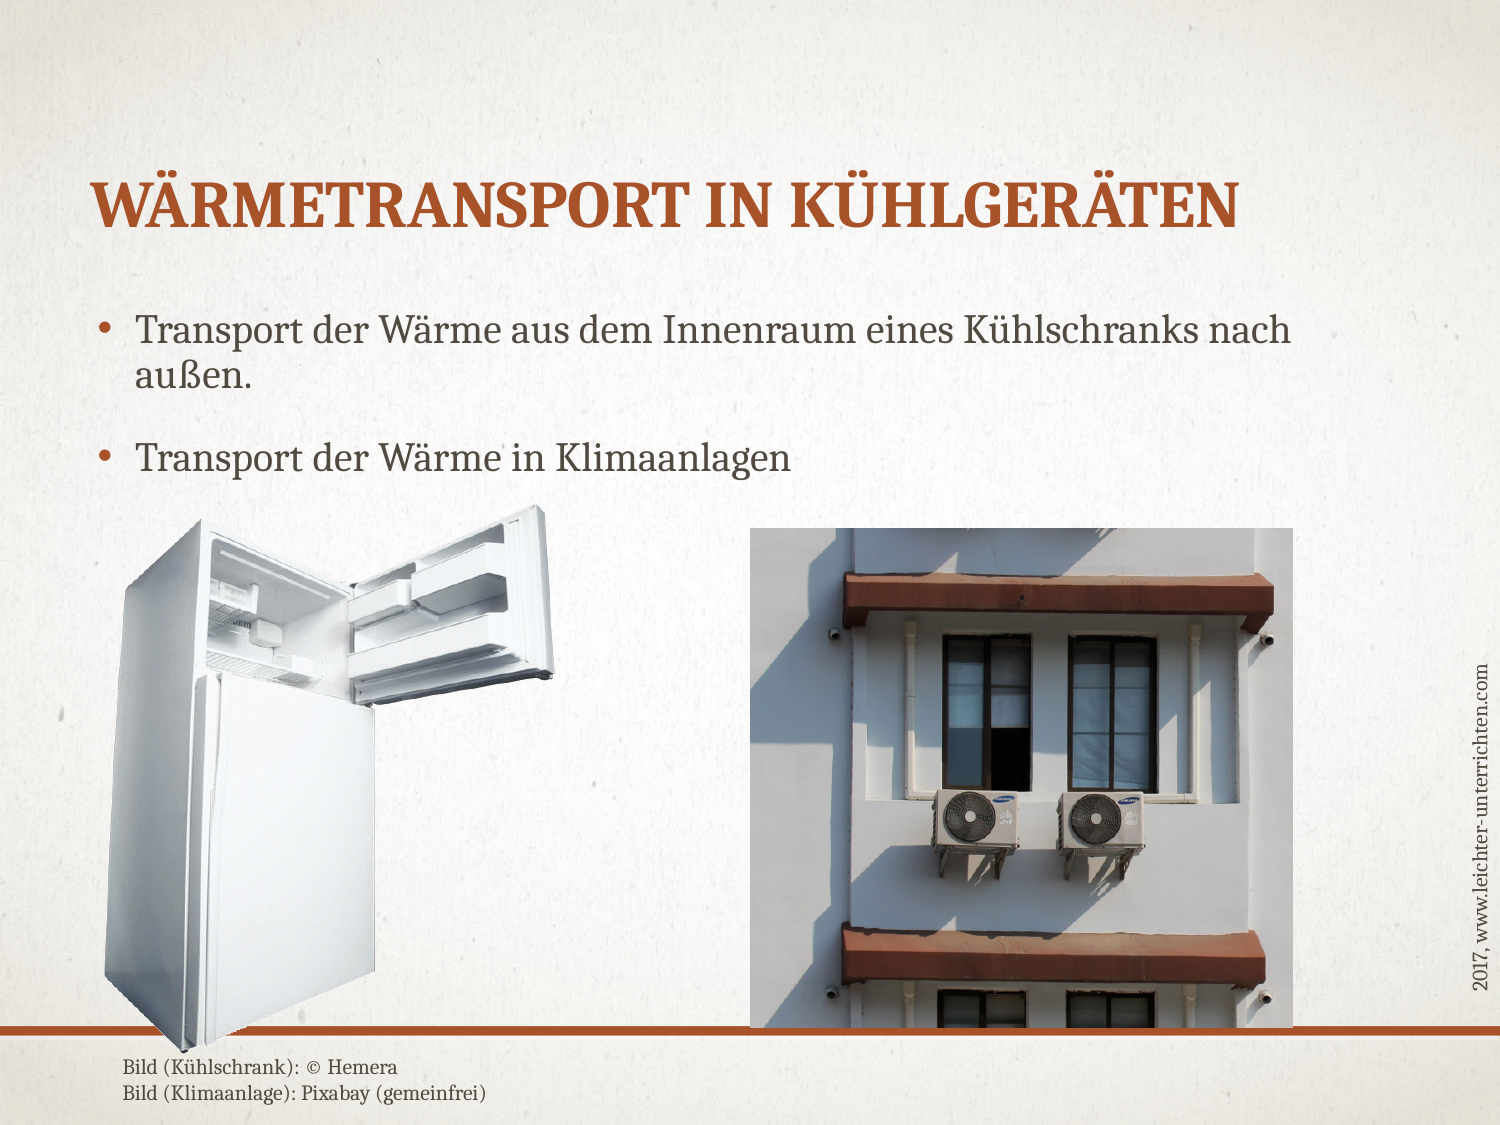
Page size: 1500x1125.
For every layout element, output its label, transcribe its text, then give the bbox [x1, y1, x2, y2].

list Transport der Wärme aus dem Innenraum eines Kühlschranks nach außen. Transport der Wärme in Klimaanlagen [75, 299, 1341, 975]
title Wärmetransport in Kühlgeräten [75, 62, 1341, 250]
text_box Bild (Kühlschrank): © Hemera Bild (Klimaanlage): Pixabay (gemeinfrei) [107, 1044, 503, 1113]
picture [0, 0, 1500, 1125]
